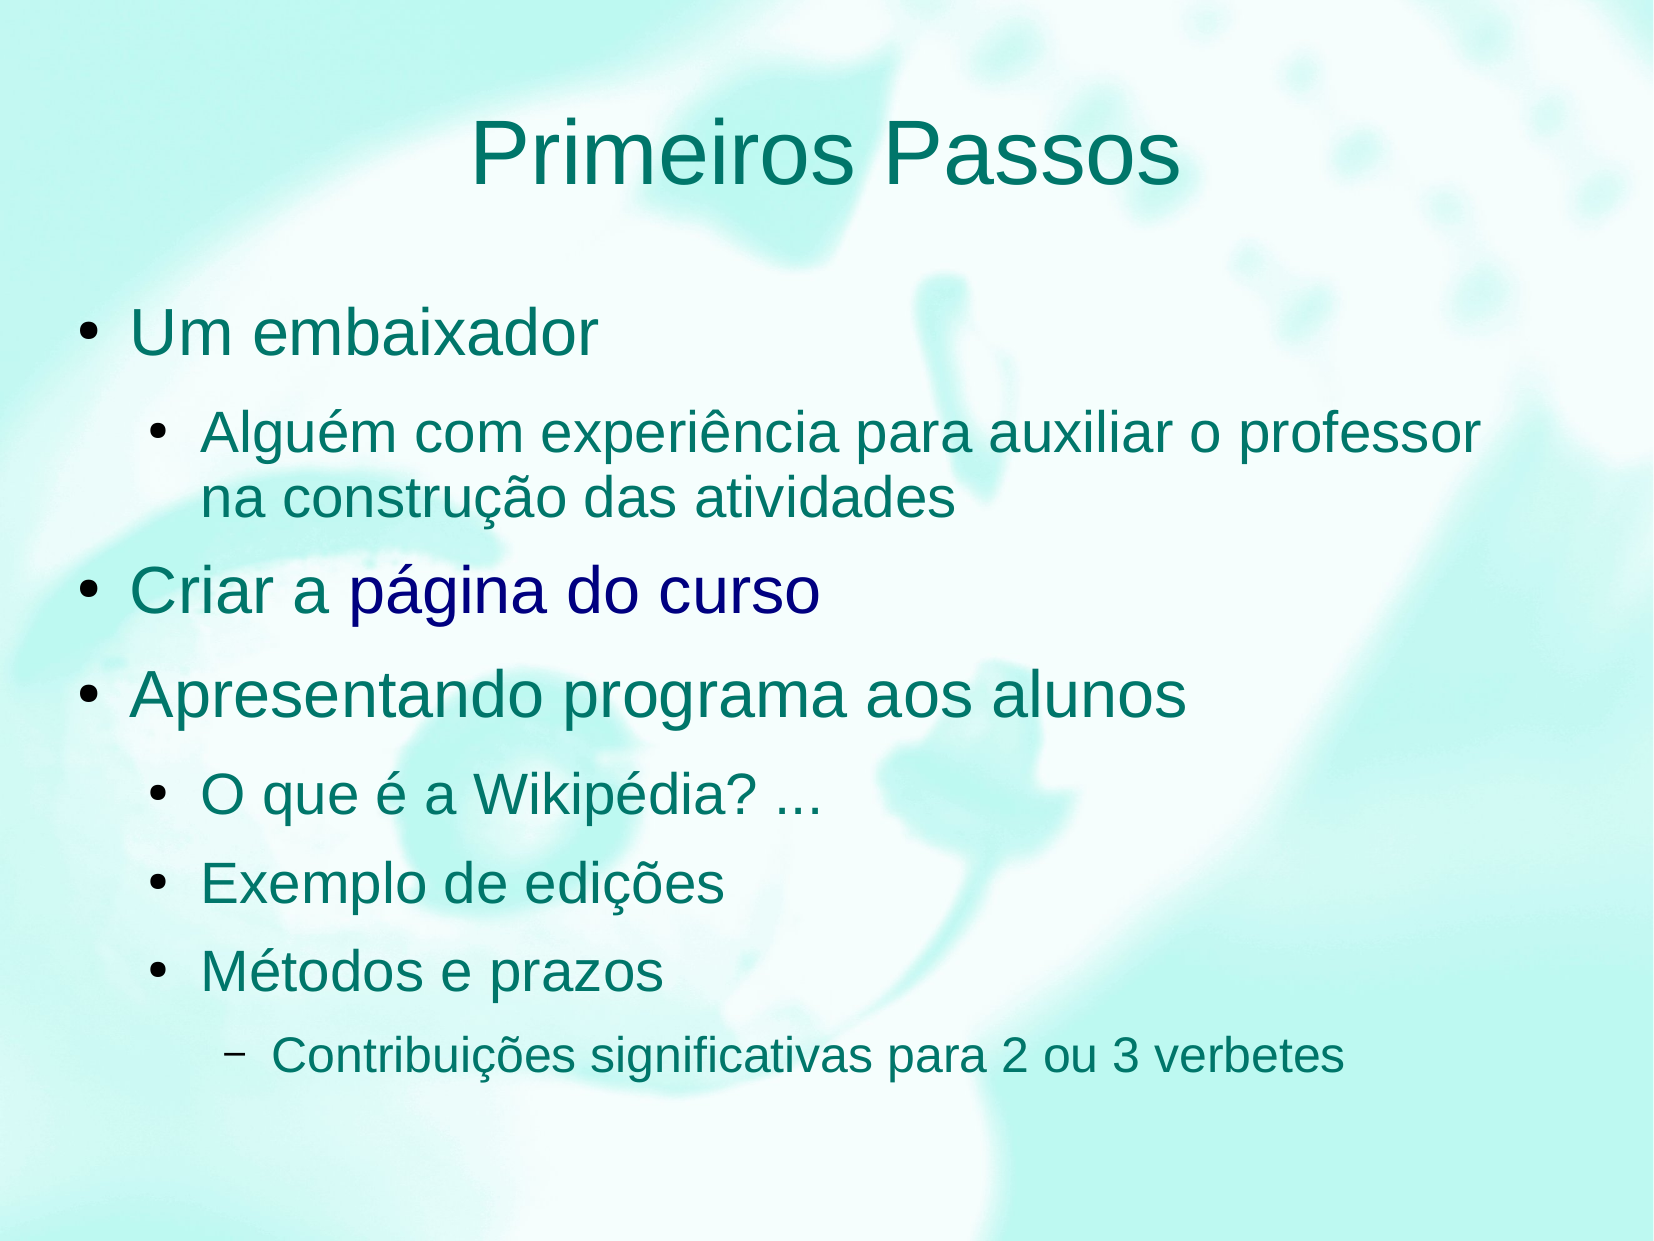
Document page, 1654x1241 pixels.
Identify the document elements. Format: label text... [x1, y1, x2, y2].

title Primeiros Passos [82, 56, 1571, 250]
picture [0, 0, 1654, 1241]
list Um embaixador Alguém com experiência para auxiliar o professor na construção das atividades Criar a página do curso Apresentando programa aos alunos O que é a Wikipédia? ... Exemplo de edições Métodos e prazos Contribuições significativas para 2 ou 3 verbetes [59, 295, 1548, 1114]
